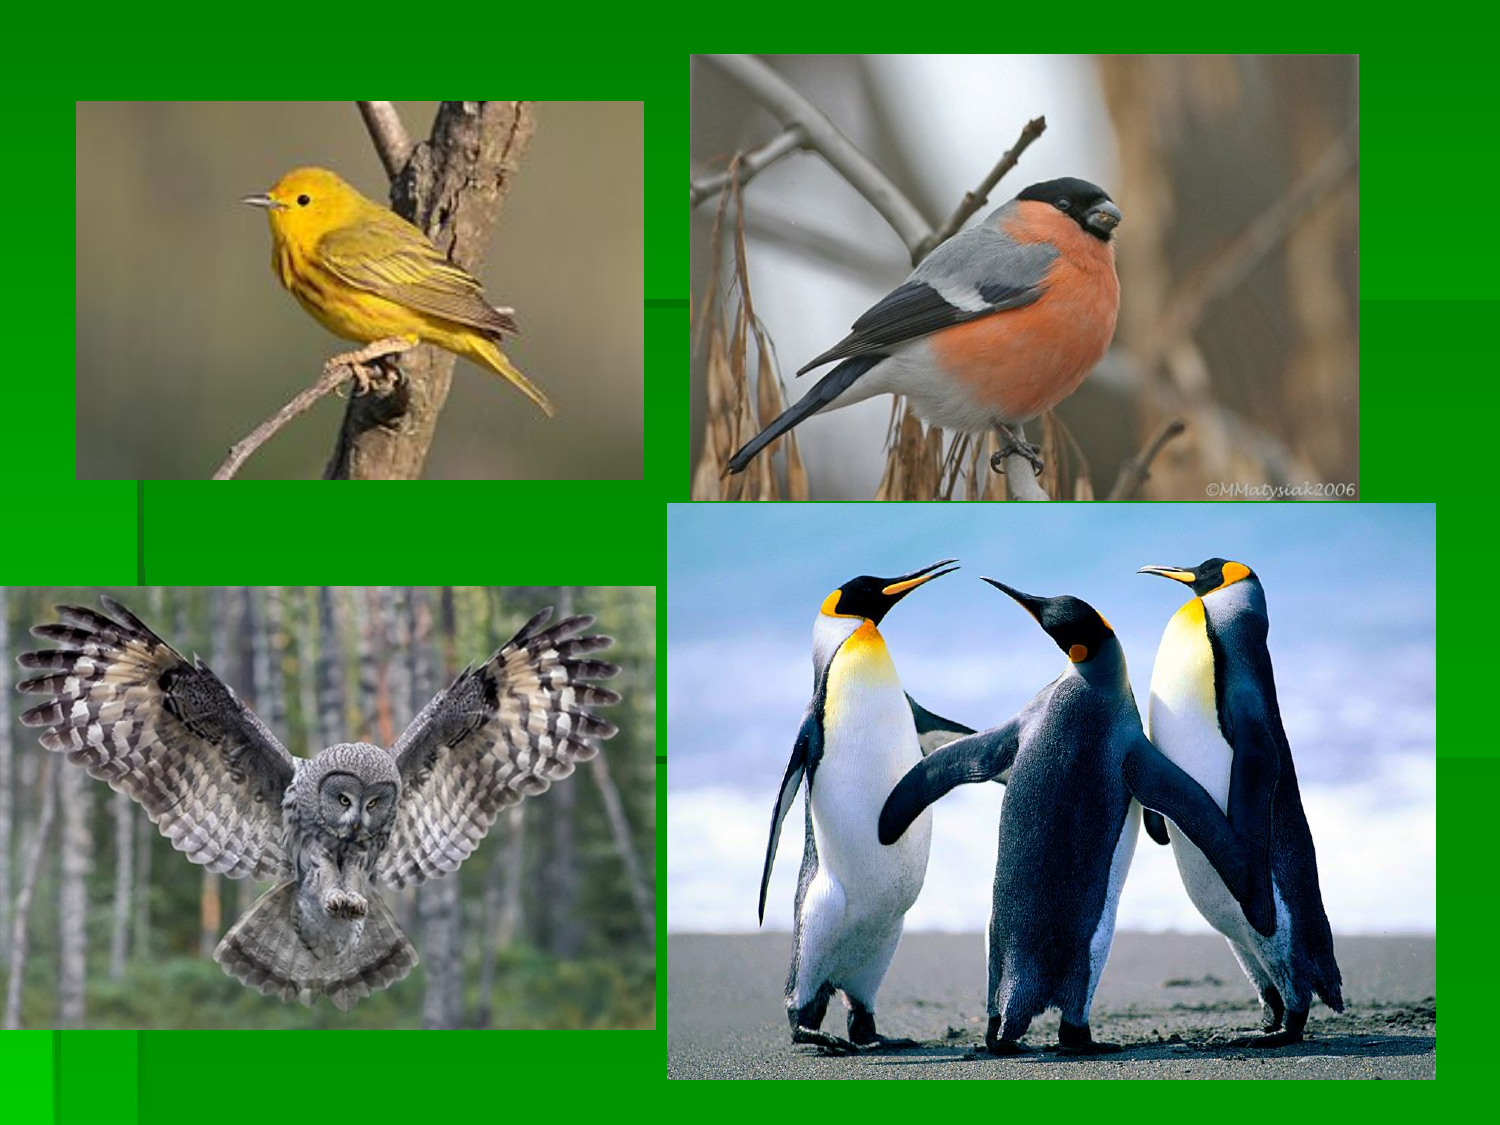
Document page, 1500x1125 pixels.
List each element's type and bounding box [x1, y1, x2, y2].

picture [76, 101, 644, 480]
picture [690, 54, 1359, 501]
picture [667, 503, 1436, 1080]
picture [0, 586, 656, 1030]
